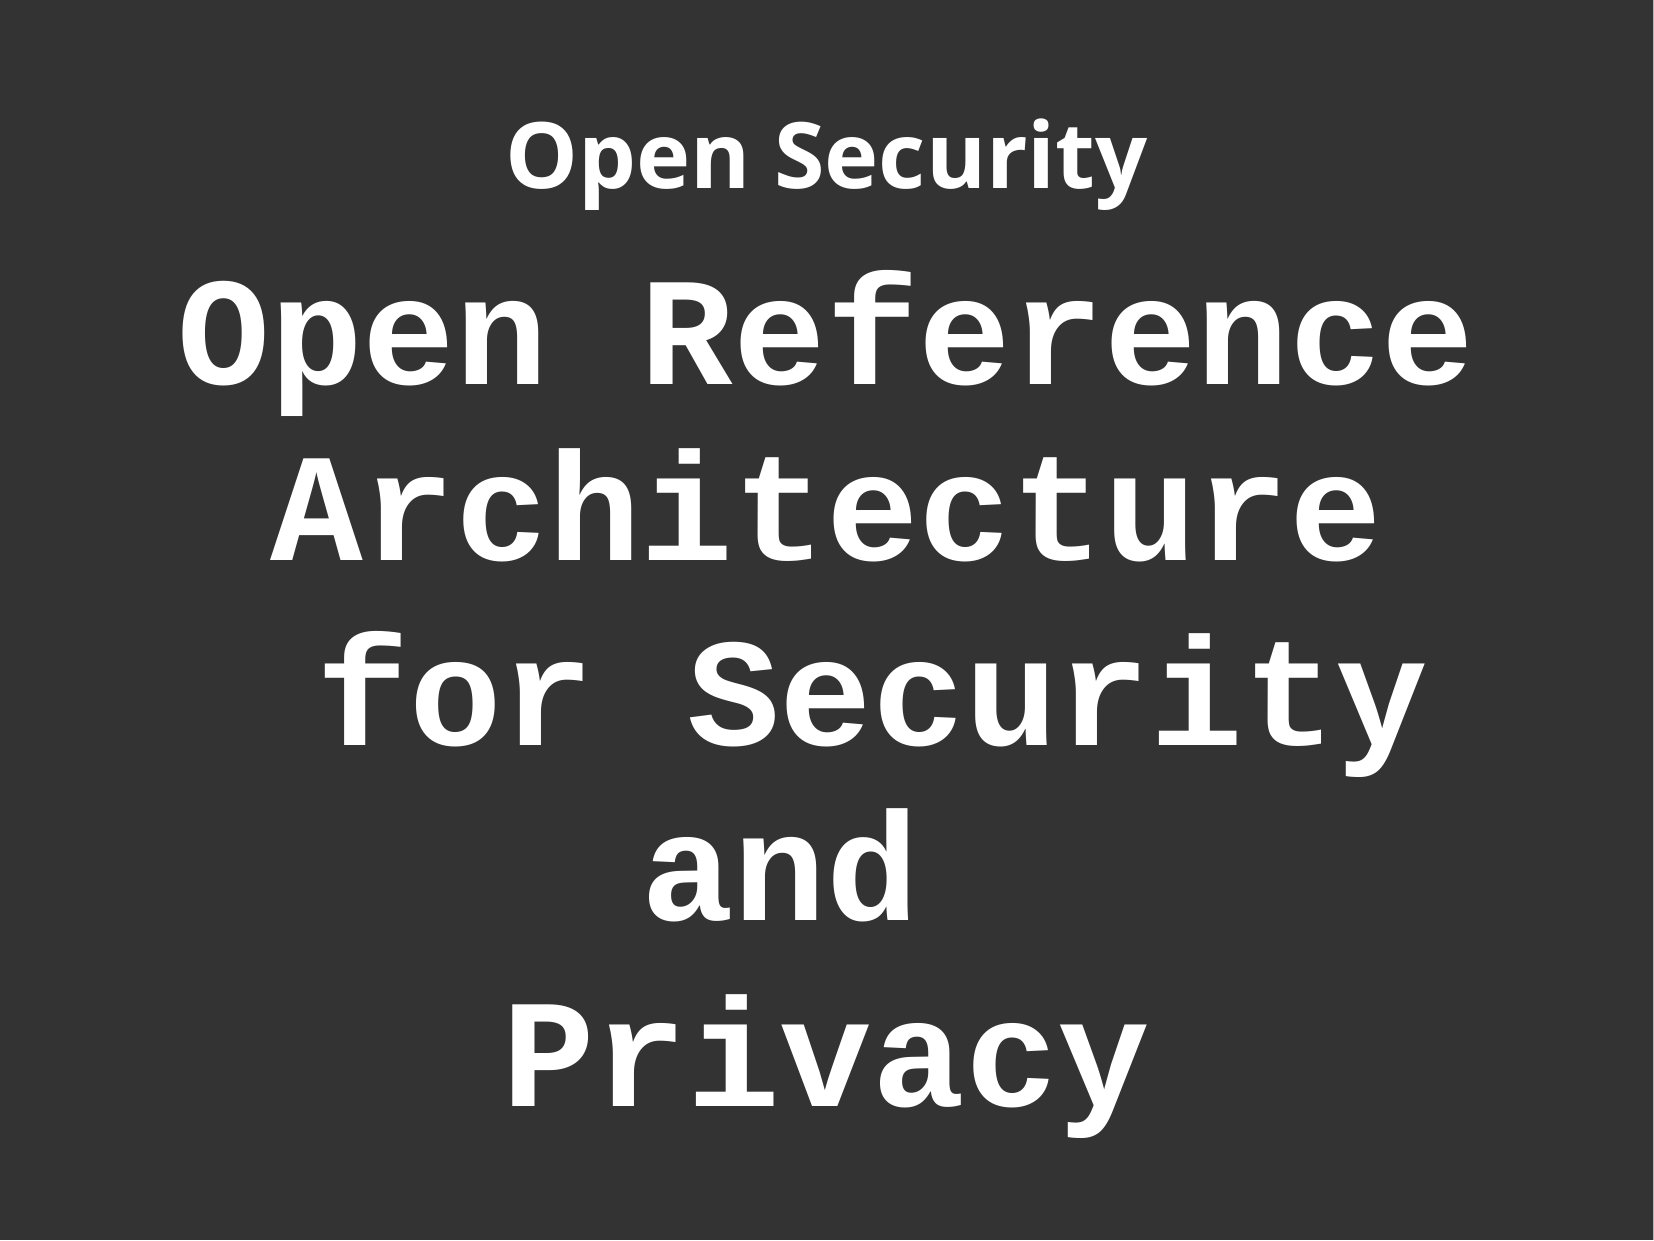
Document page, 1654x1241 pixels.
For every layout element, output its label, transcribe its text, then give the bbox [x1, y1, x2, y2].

title Open Security [82, 49, 1571, 256]
list Open Reference Architecture for Security and Privacy [82, 256, 1571, 1170]
